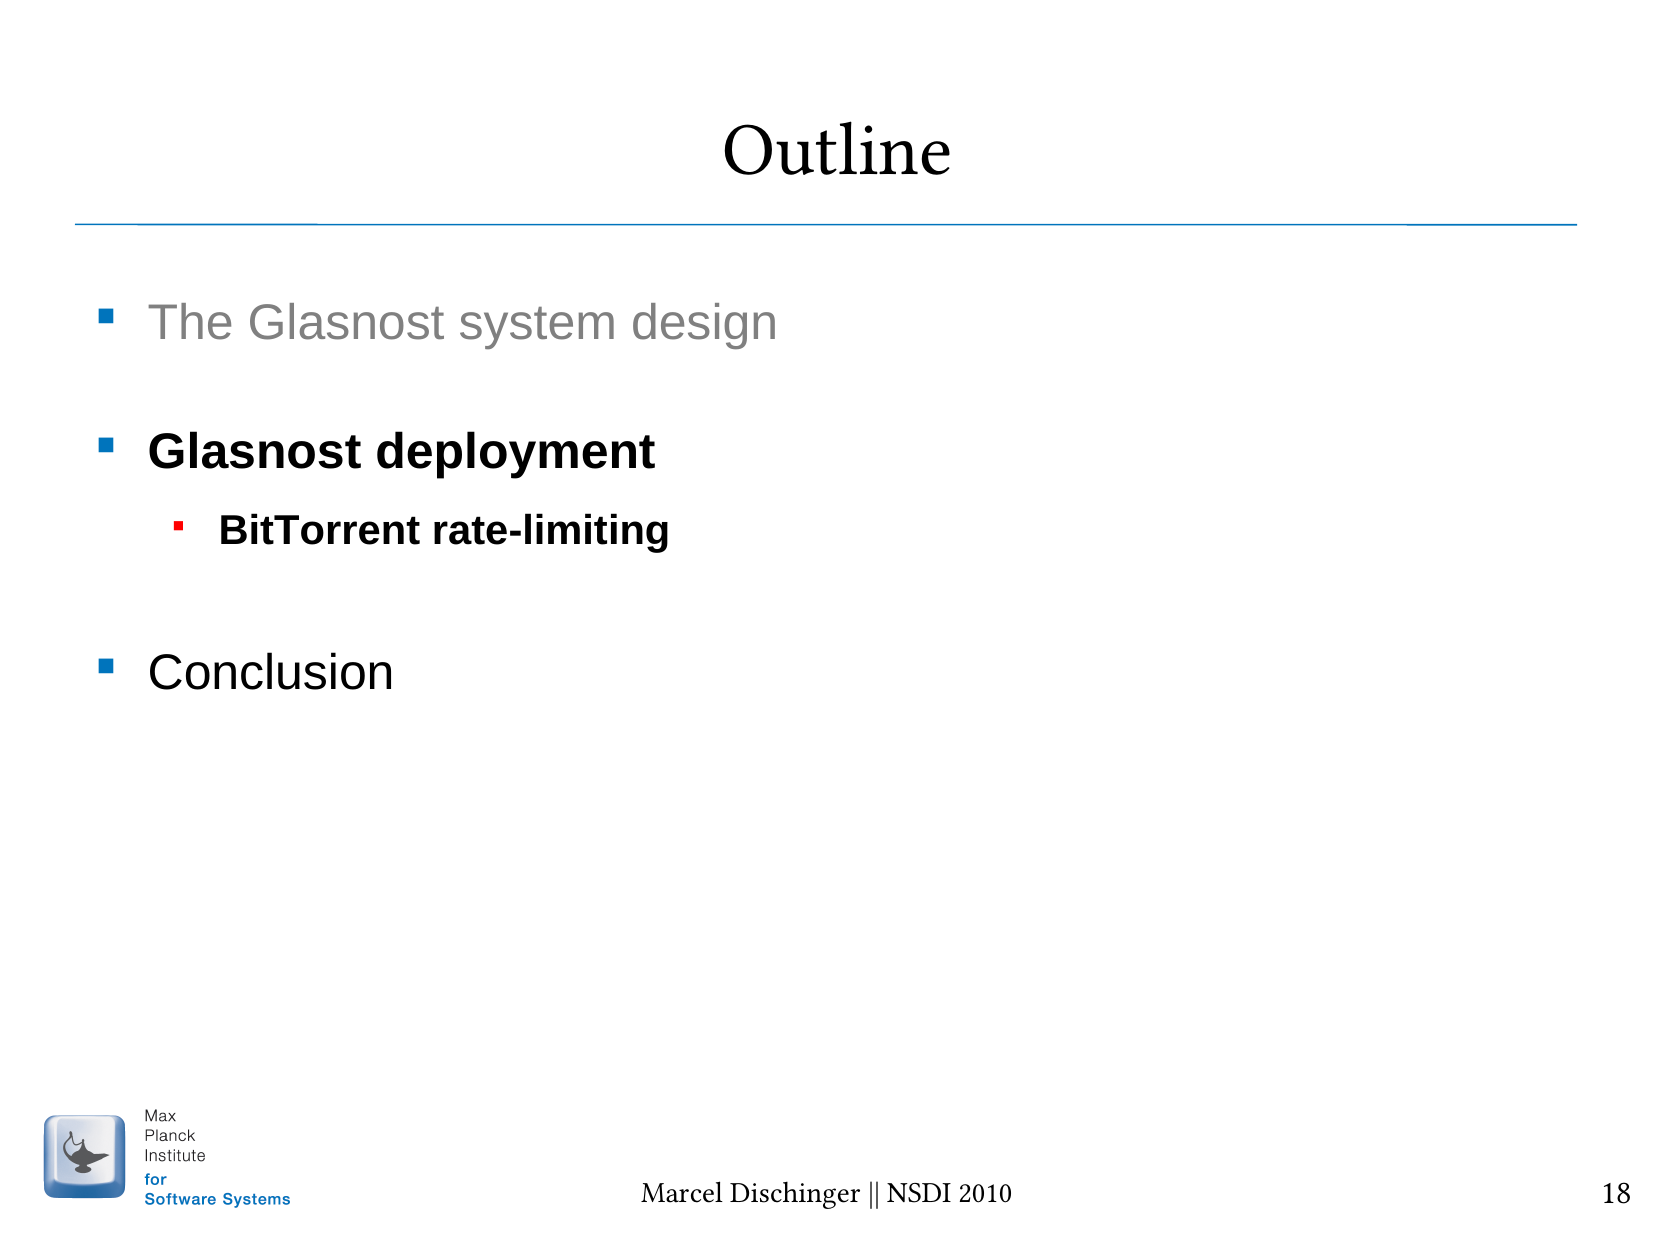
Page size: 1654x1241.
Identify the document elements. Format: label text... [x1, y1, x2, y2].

list The Glasnost system design Glasnost deployment BitTorrent rate-limiting Conclusion [77, 277, 1579, 1180]
title Outline [54, 51, 1621, 252]
